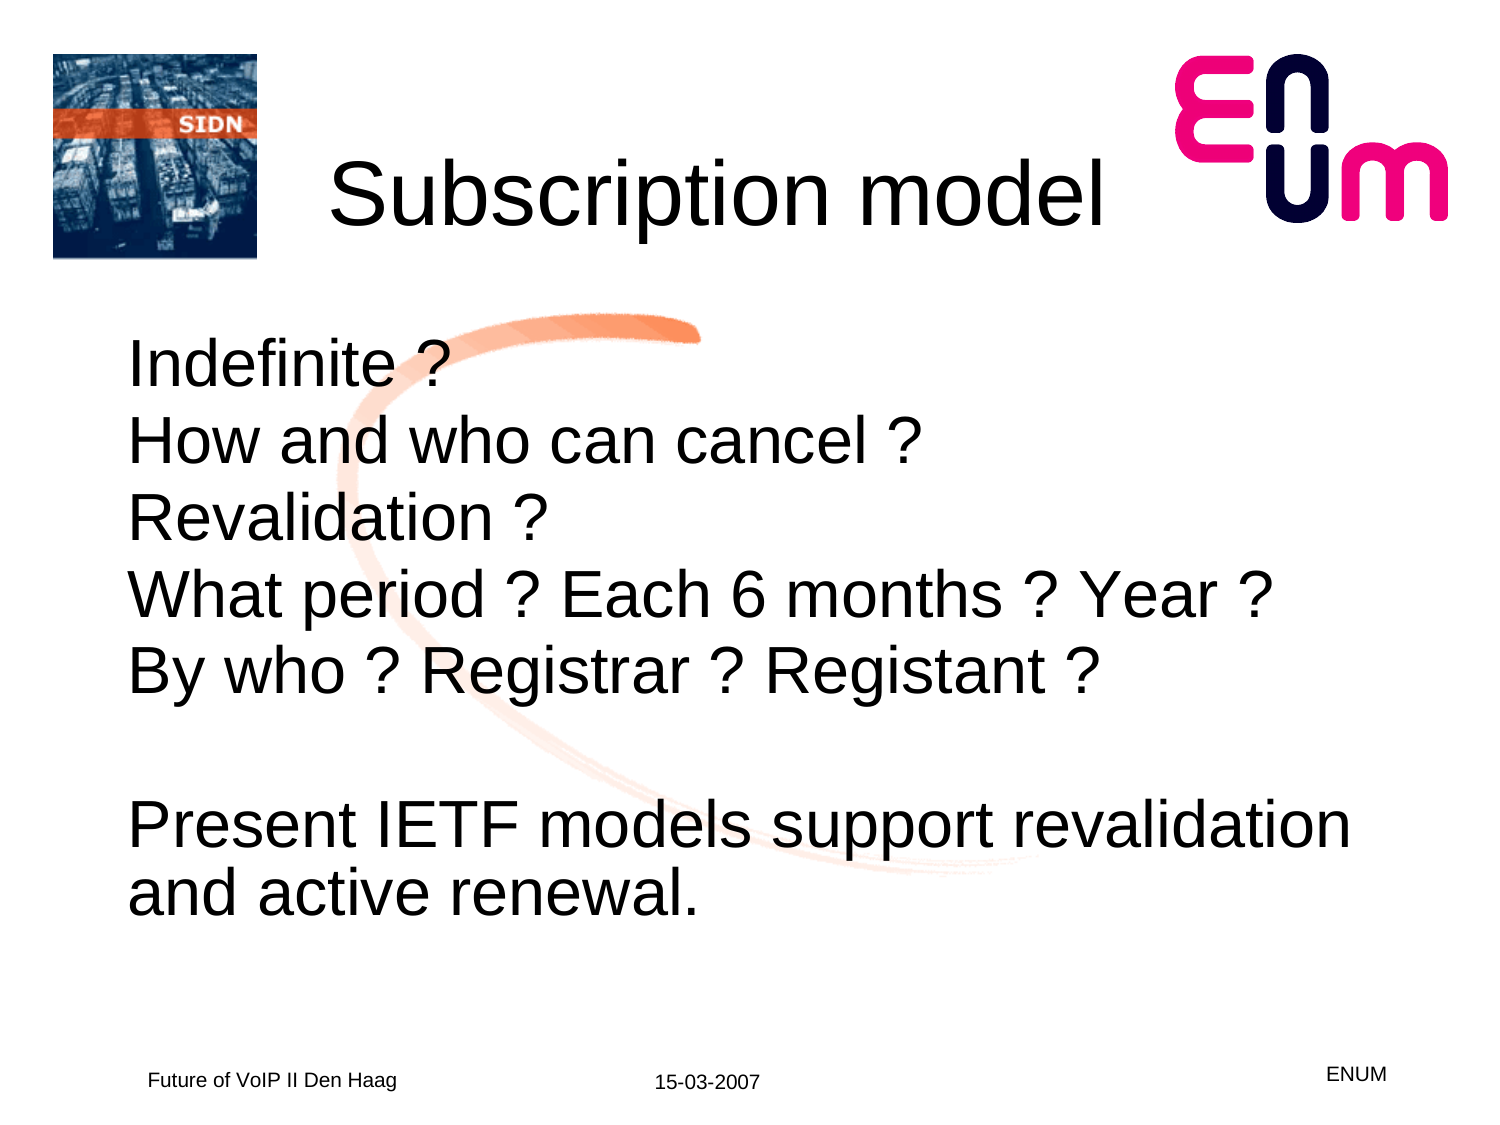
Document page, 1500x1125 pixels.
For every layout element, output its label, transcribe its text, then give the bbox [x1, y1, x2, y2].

title Subscription model [312, 99, 1382, 288]
list Indefinite ? How and who can cancel ? Revalidation ? What period ? Each 6 months ? Year ? By who ? Registrar ? Registant ? Present IETF models support revalidation and active renewal. [112, 324, 1382, 1000]
picture [53, 0, 1448, 324]
picture [112, 1000, 1371, 1120]
